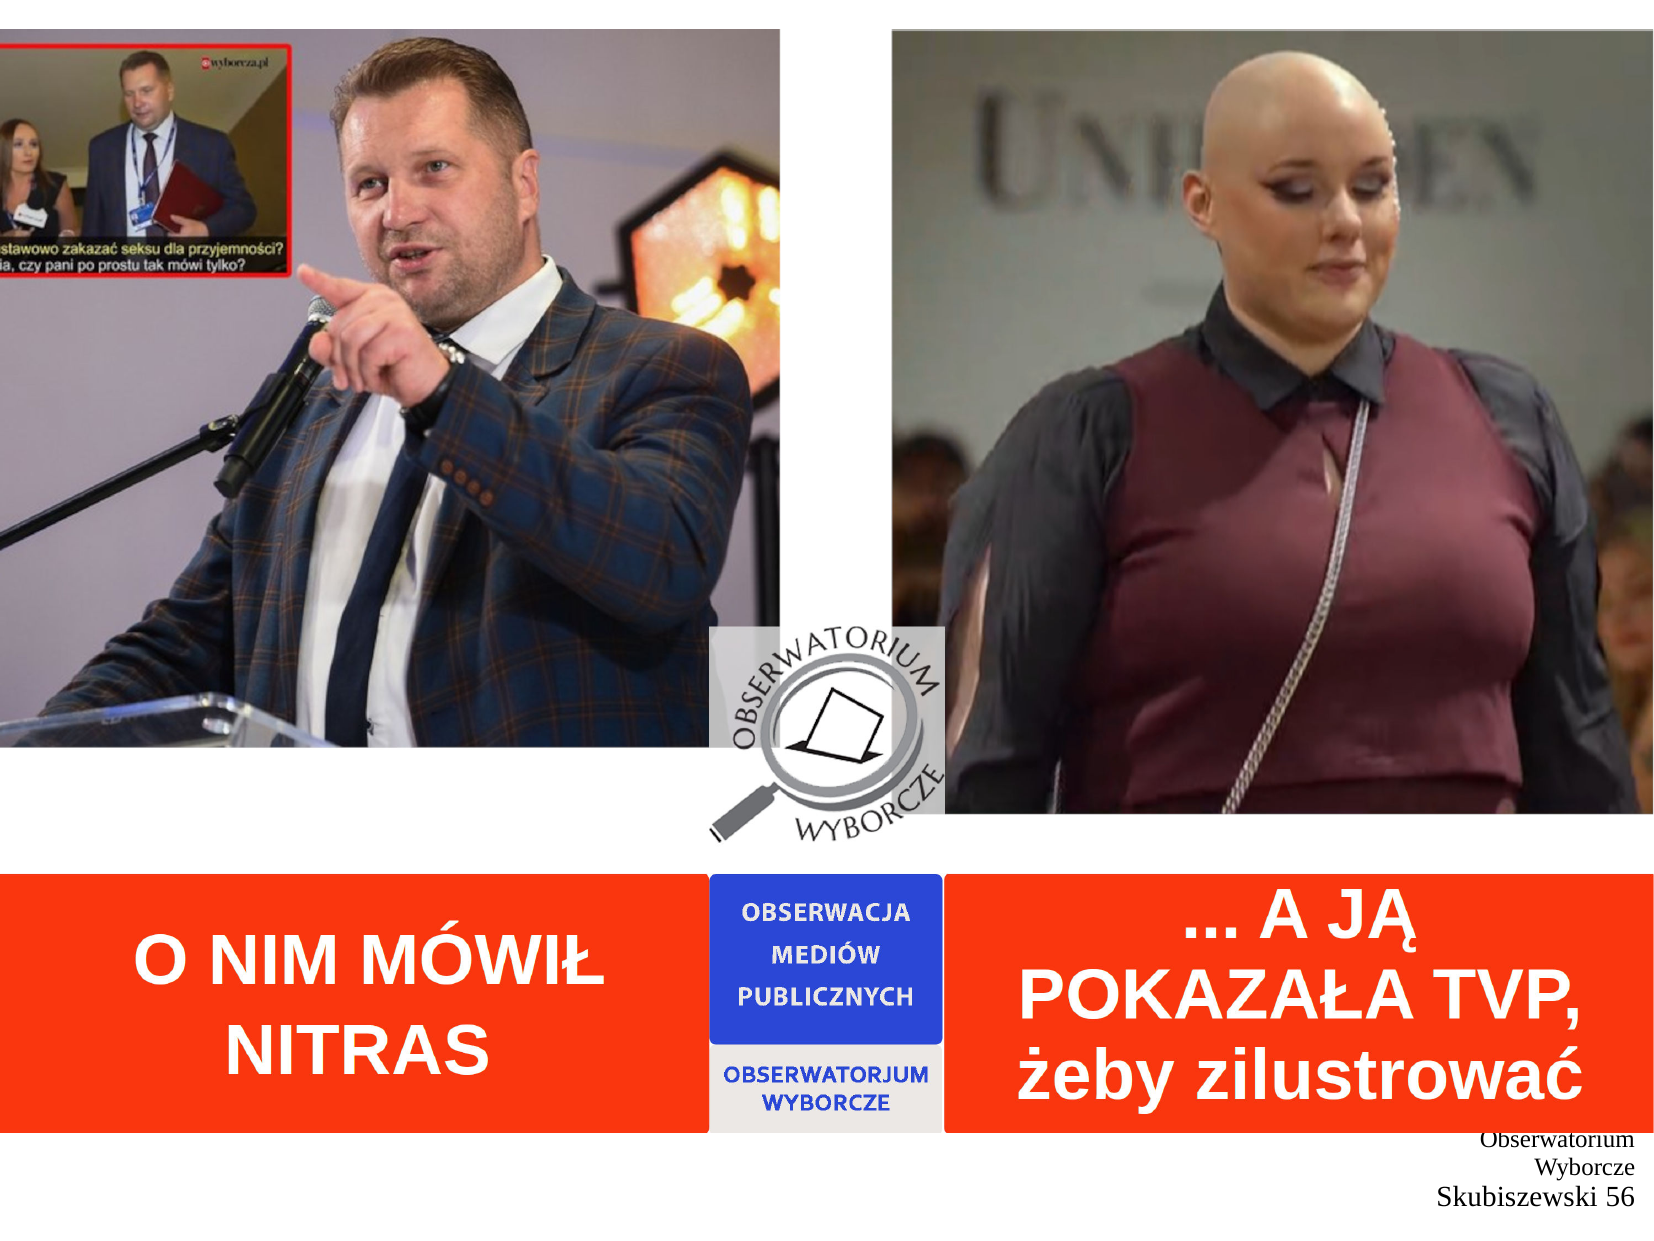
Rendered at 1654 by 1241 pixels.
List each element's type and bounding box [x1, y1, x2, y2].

picture [0, 29, 1654, 1133]
